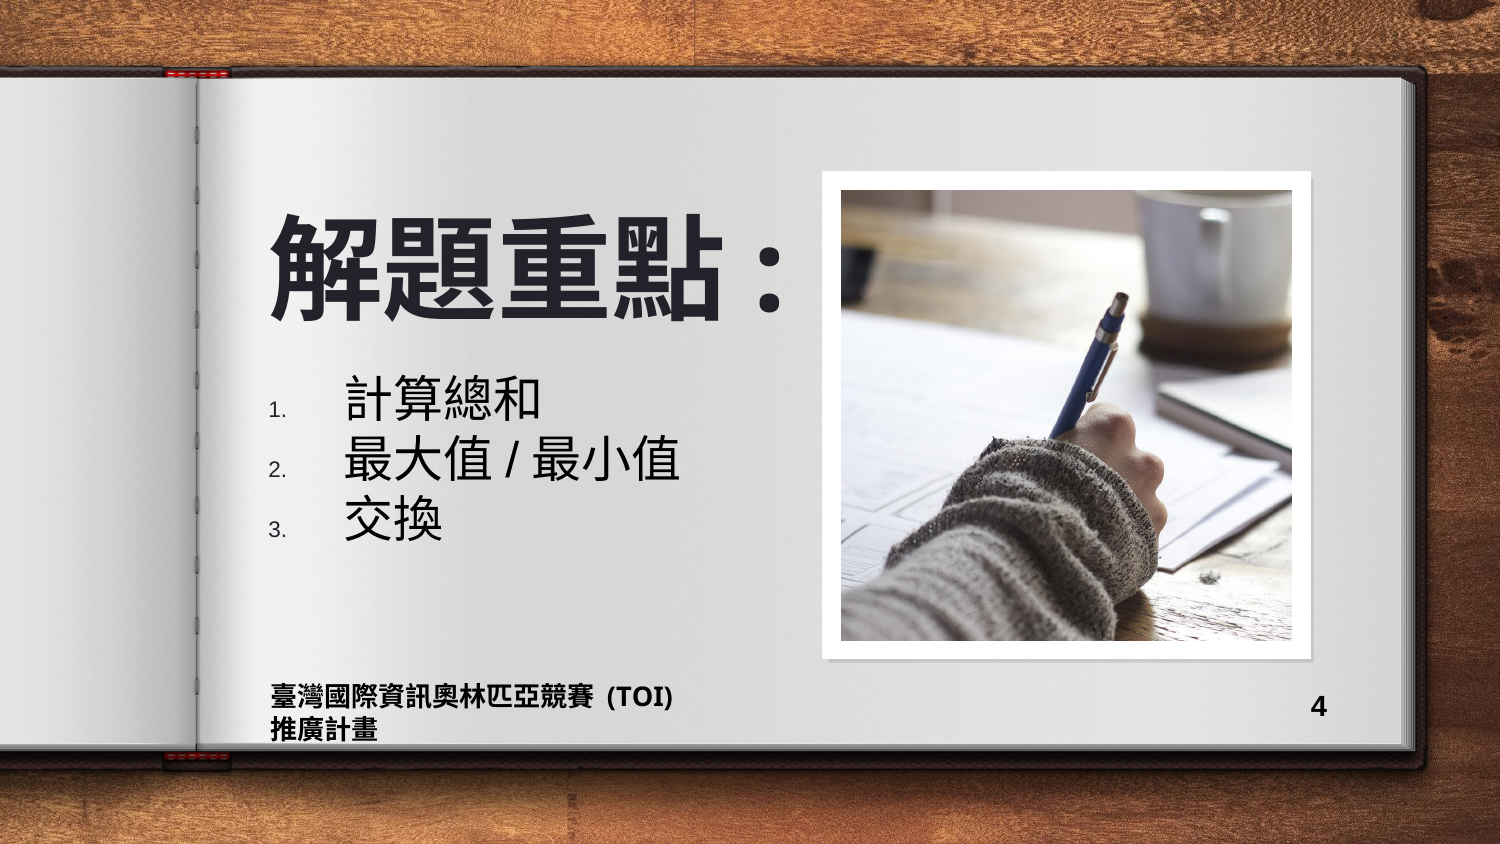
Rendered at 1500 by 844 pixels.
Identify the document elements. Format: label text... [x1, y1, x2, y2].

text_box 計算總和 最大值/最小值 交換 [253, 352, 807, 656]
picture [841, 190, 1292, 641]
text_box 解題重點: [253, 158, 784, 350]
text_box [829, 178, 1314, 663]
text_box [1295, 672, 1386, 737]
